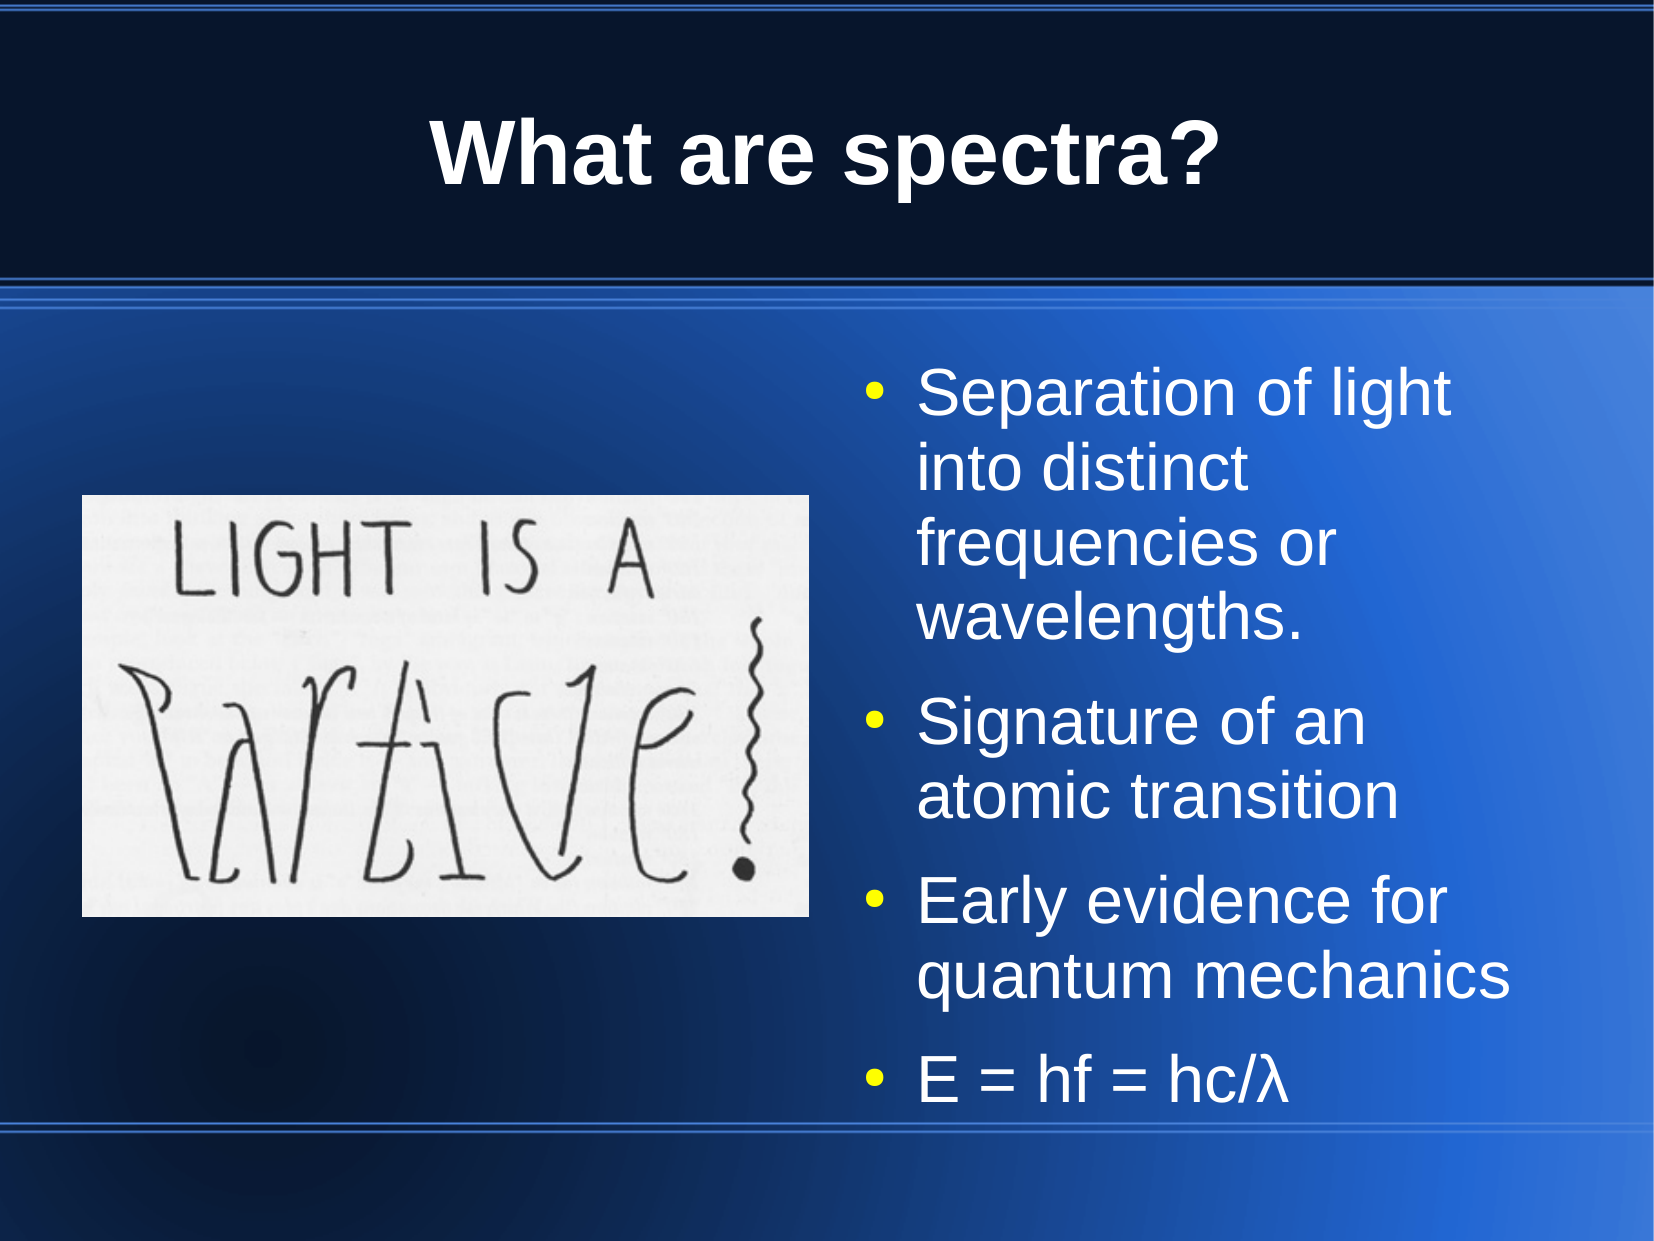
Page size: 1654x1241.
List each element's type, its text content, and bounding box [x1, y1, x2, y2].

title What are spectra? [82, 49, 1571, 257]
list Separation of light into distinct frequencies or wavelengths. Signature of an atomic transition Early evidence for quantum mechanics E = hf = hc/λ [845, 355, 1572, 1115]
picture [0, 0, 1654, 1241]
